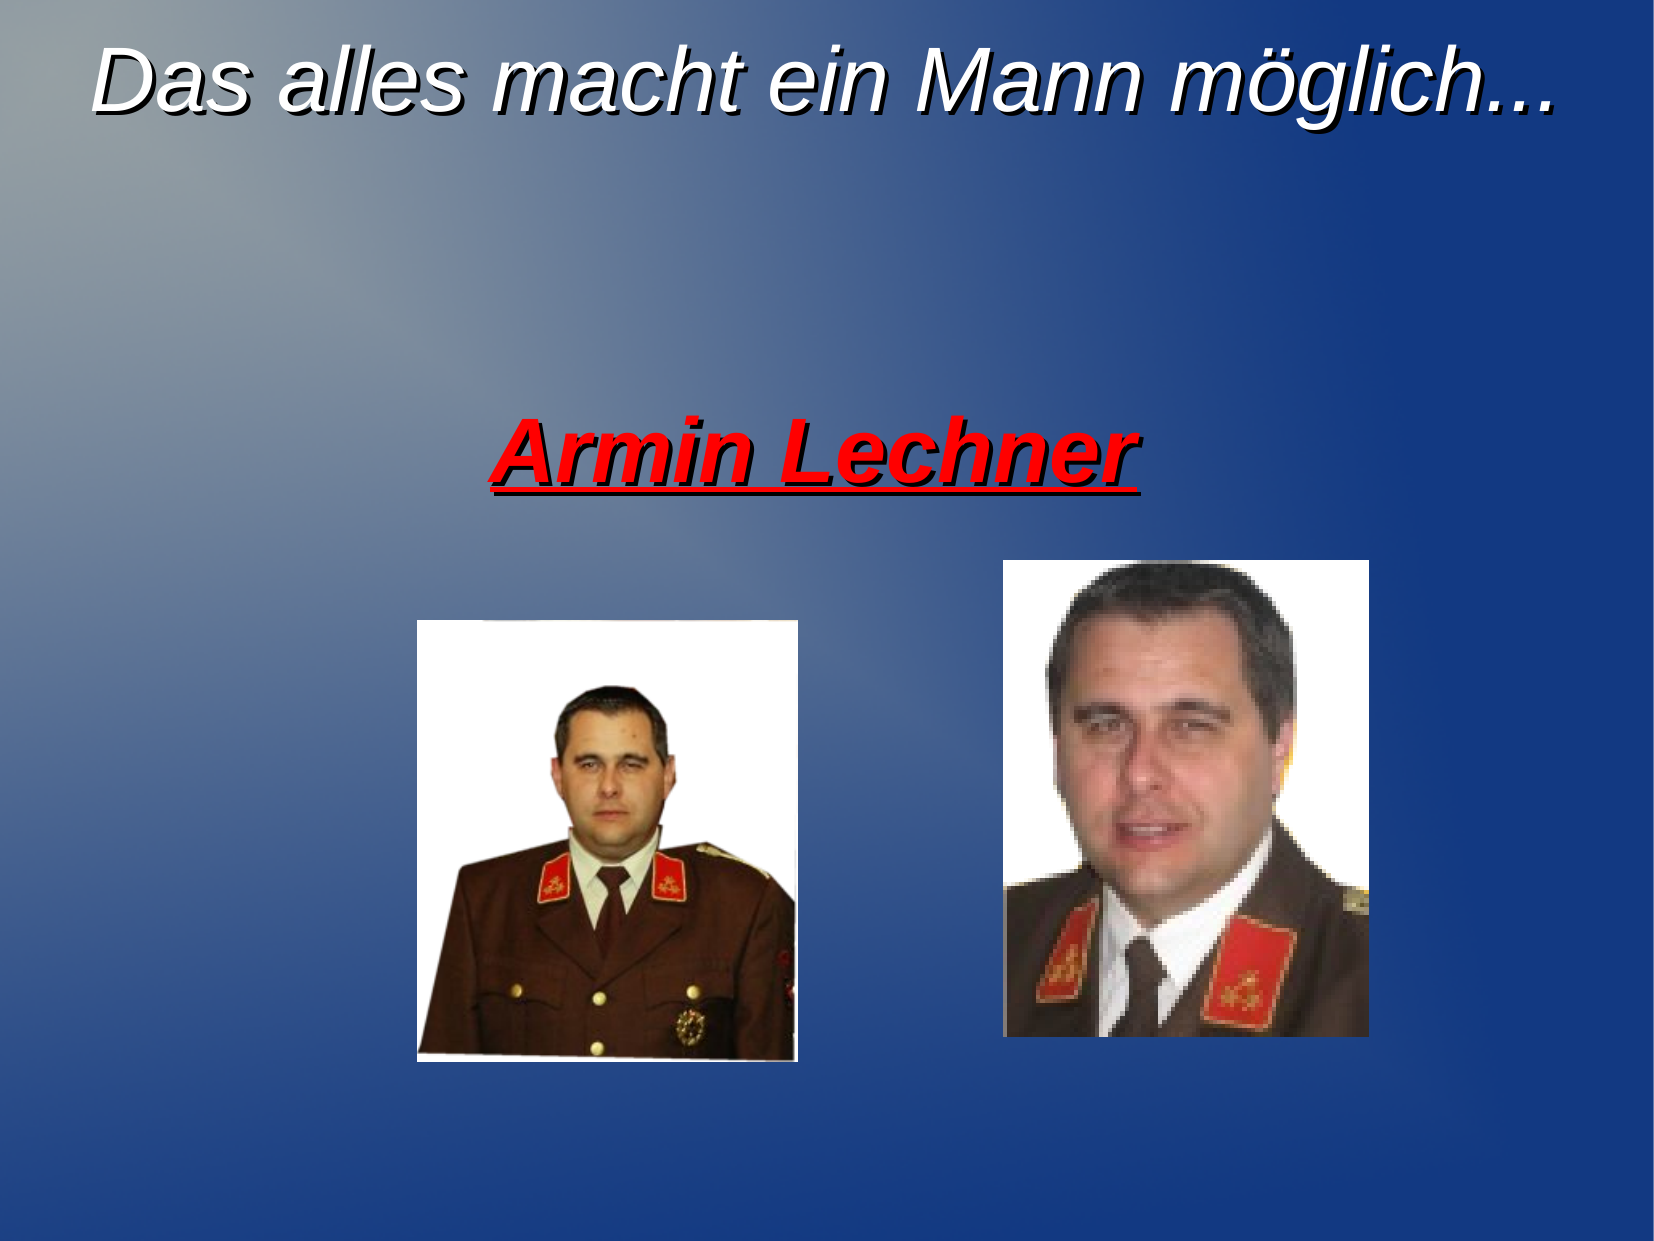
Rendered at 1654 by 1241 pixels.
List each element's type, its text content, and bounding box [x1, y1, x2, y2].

picture [0, 0, 1654, 1241]
title Das alles macht ein Mann möglich... [82, 0, 1571, 266]
text_box Armin Lechner [474, 399, 1152, 502]
